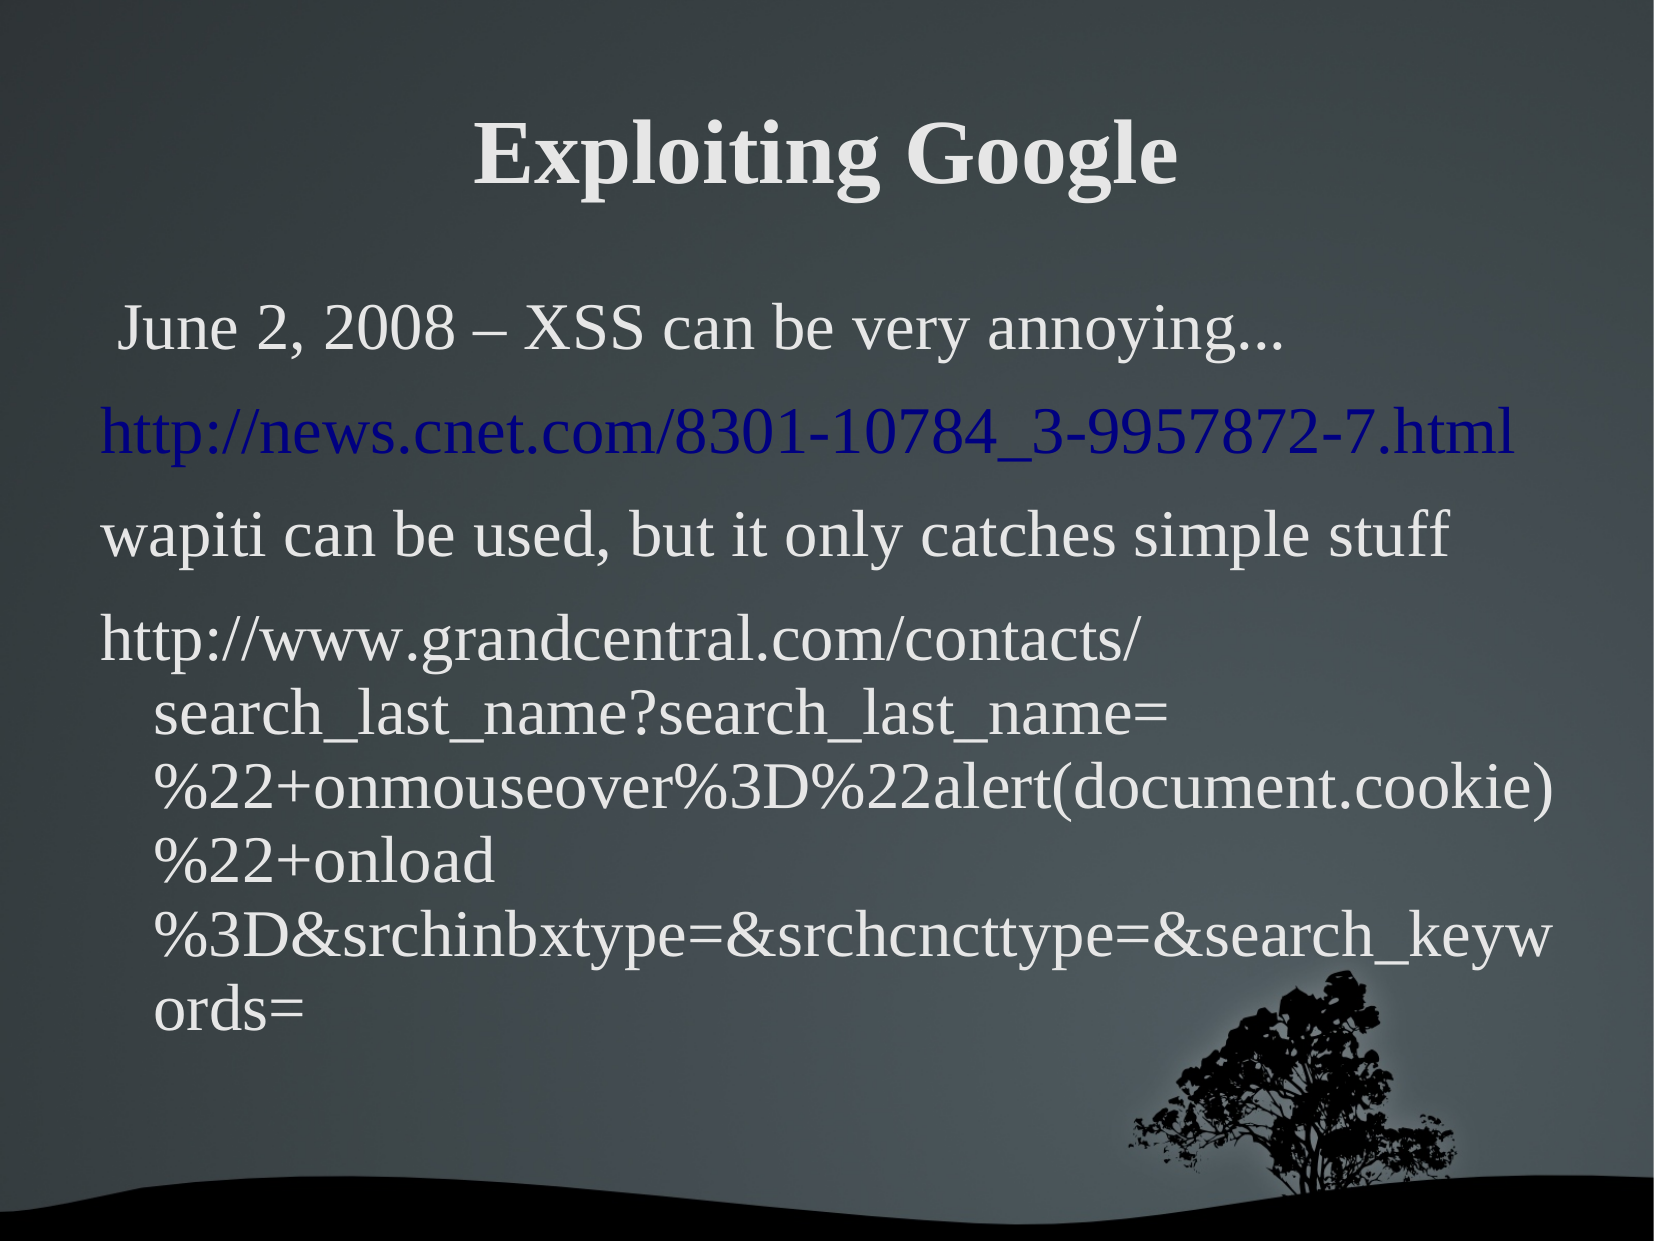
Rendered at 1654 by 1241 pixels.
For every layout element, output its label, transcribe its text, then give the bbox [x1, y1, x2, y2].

list June 2, 2008 – XSS can be very annoying... http://news.cnet.com/8301-10784_3-9957872-7.html wapiti can be used, but it only catches simple stuff http://www.grandcentral.com/contacts/search_last_name?search_last_name=%22+onmouseover%3D%22alert(document.cookie)%22+onload%3D&srchinbxtype=&srchcncttype=&search_keywords= [82, 290, 1571, 1094]
title Exploiting Google [82, 56, 1571, 250]
picture [0, 0, 1654, 1241]
